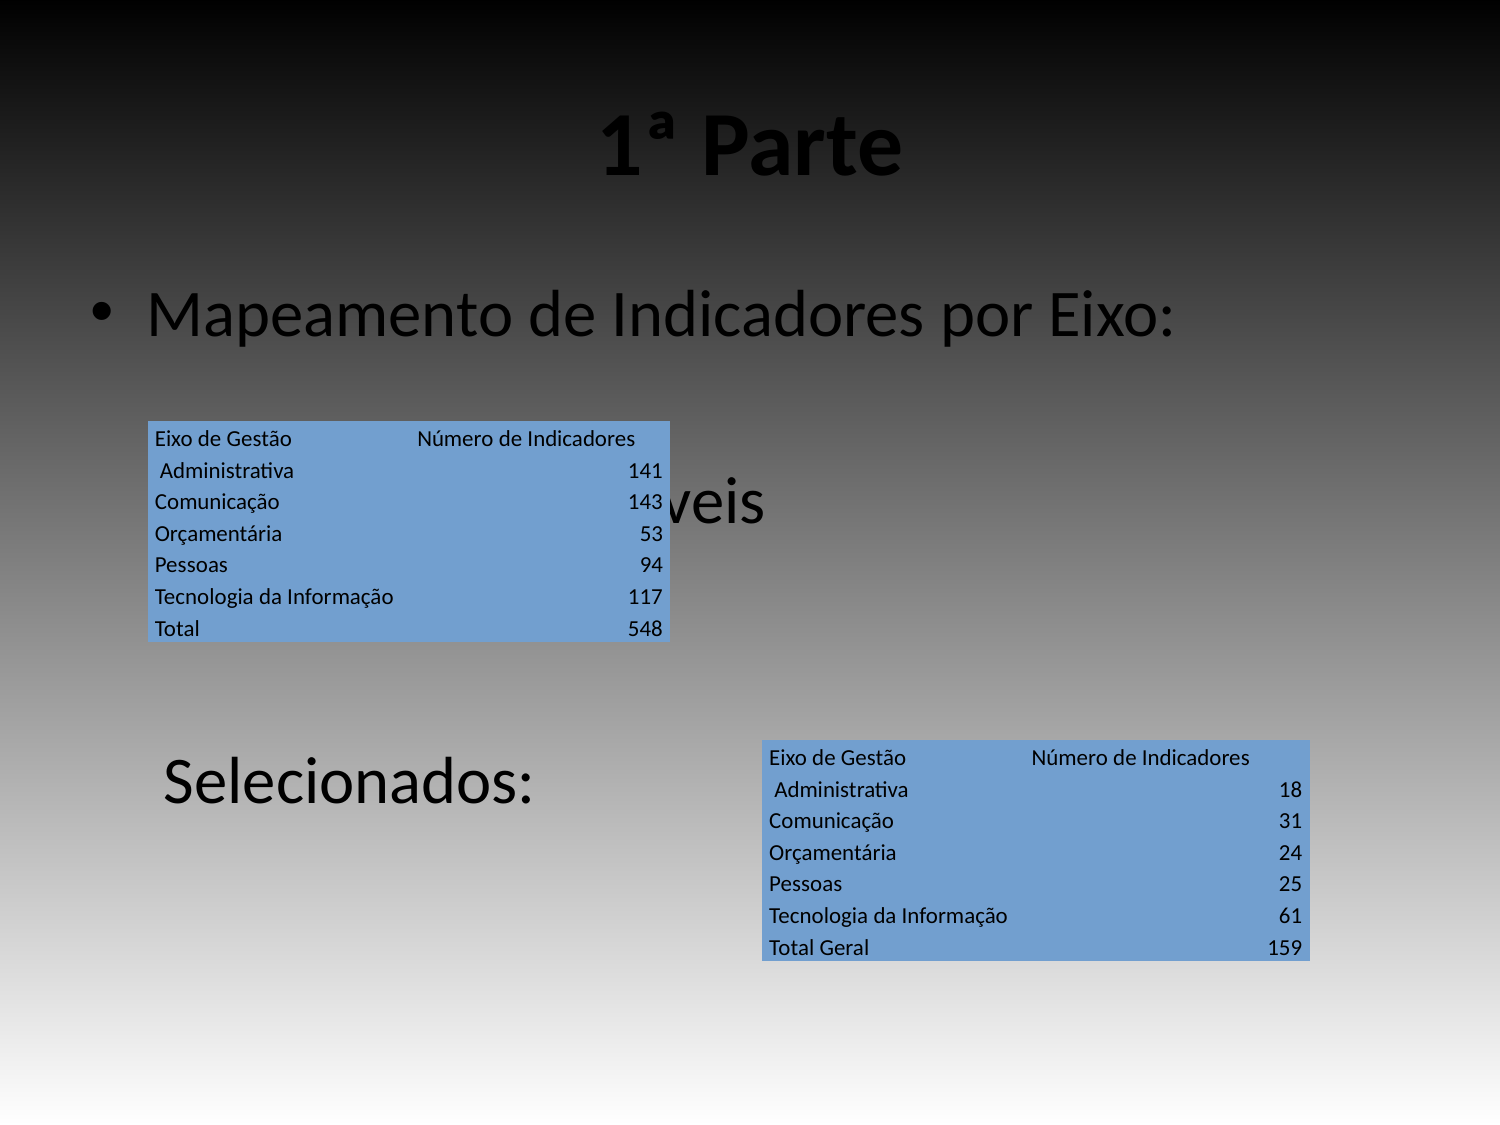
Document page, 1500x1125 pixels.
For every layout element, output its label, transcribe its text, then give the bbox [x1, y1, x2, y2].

table_cell Administrativa [148, 452, 410, 484]
title 1ª Parte [75, 45, 1425, 233]
table_cell Orçamentária [762, 834, 1024, 866]
table_cell 548 [410, 610, 670, 642]
table_cell Orçamentária [148, 516, 410, 547]
table_cell 31 [1024, 803, 1310, 834]
table_cell 159 [1024, 929, 1310, 961]
table_cell Pessoas [148, 547, 410, 579]
table_cell 25 [1024, 866, 1310, 898]
table_cell 94 [410, 547, 670, 579]
table_cell Total [148, 610, 410, 642]
table_cell 143 [410, 484, 670, 516]
table_cell 61 [1024, 898, 1310, 929]
table_cell Administrativa [762, 771, 1024, 803]
table_cell Tecnologia da Informação [762, 898, 1024, 929]
table_cell 24 [1024, 834, 1310, 866]
table_cell Pessoas [762, 866, 1024, 898]
table_cell 117 [410, 579, 670, 610]
table_header Número de Indicadores [410, 421, 670, 452]
table_header Eixo de Gestão [148, 421, 410, 452]
table_cell 53 [410, 516, 670, 547]
table_cell Comunicação [148, 484, 410, 516]
table_cell Comunicação [762, 803, 1024, 834]
table_cell 18 [1024, 771, 1310, 803]
table_cell Tecnologia da Informação [148, 579, 410, 610]
table_cell Total Geral [762, 929, 1024, 961]
table_header Número de Indicadores [1024, 740, 1310, 771]
table_cell 141 [410, 452, 670, 484]
table_header Eixo de Gestão [762, 740, 1024, 771]
list Mapeamento de Indicadores por Eixo: Disponíveis Selecionados: [75, 262, 1425, 1005]
